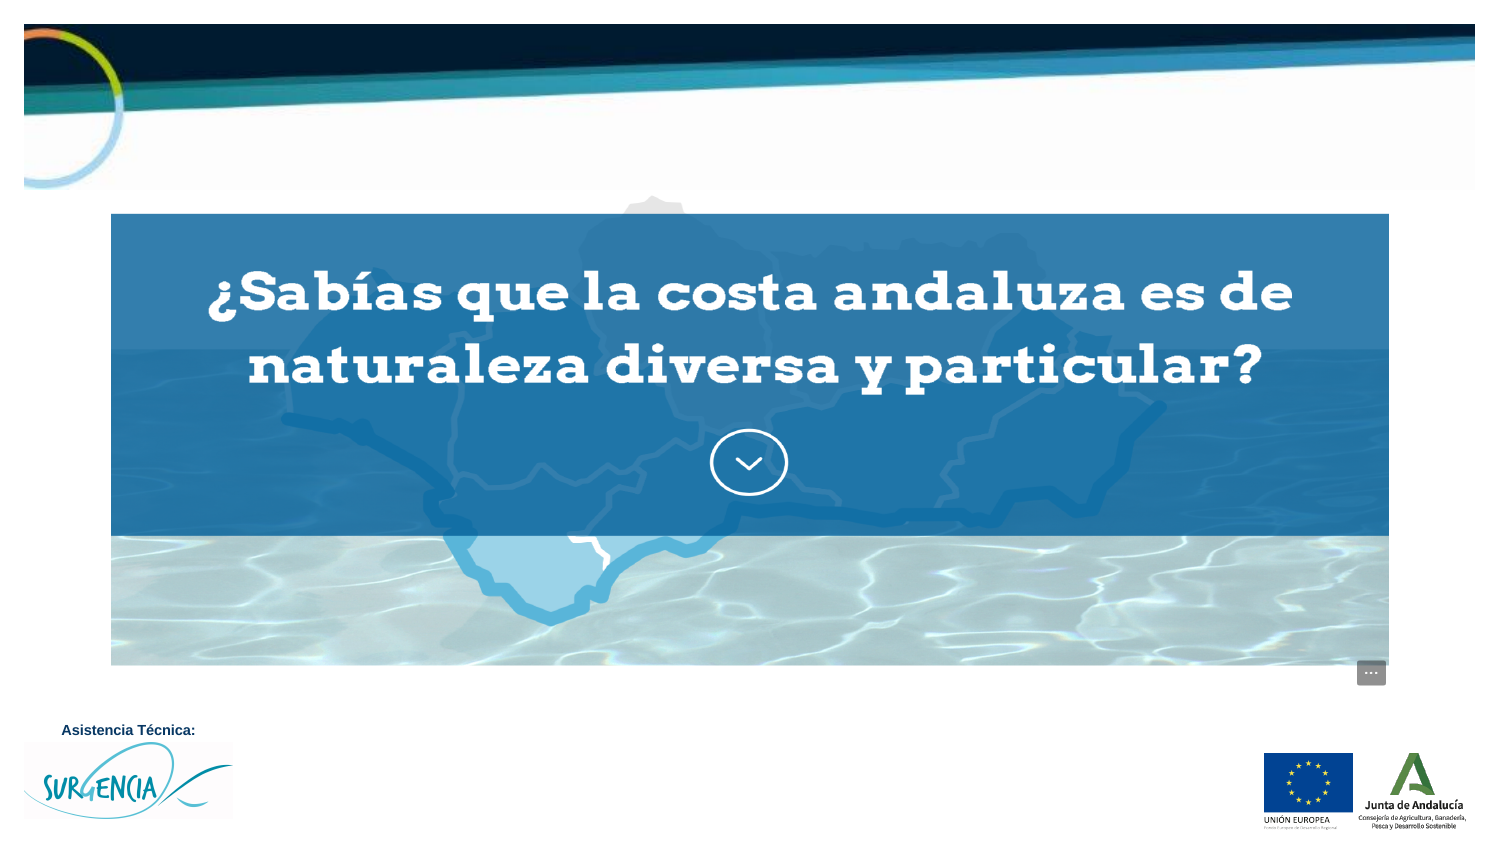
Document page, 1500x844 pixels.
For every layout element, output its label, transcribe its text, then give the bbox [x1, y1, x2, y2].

picture [1264, 753, 1476, 830]
picture [24, 24, 1475, 688]
picture [24, 742, 233, 819]
text_box Asistencia Técnica: [41, 705, 216, 754]
